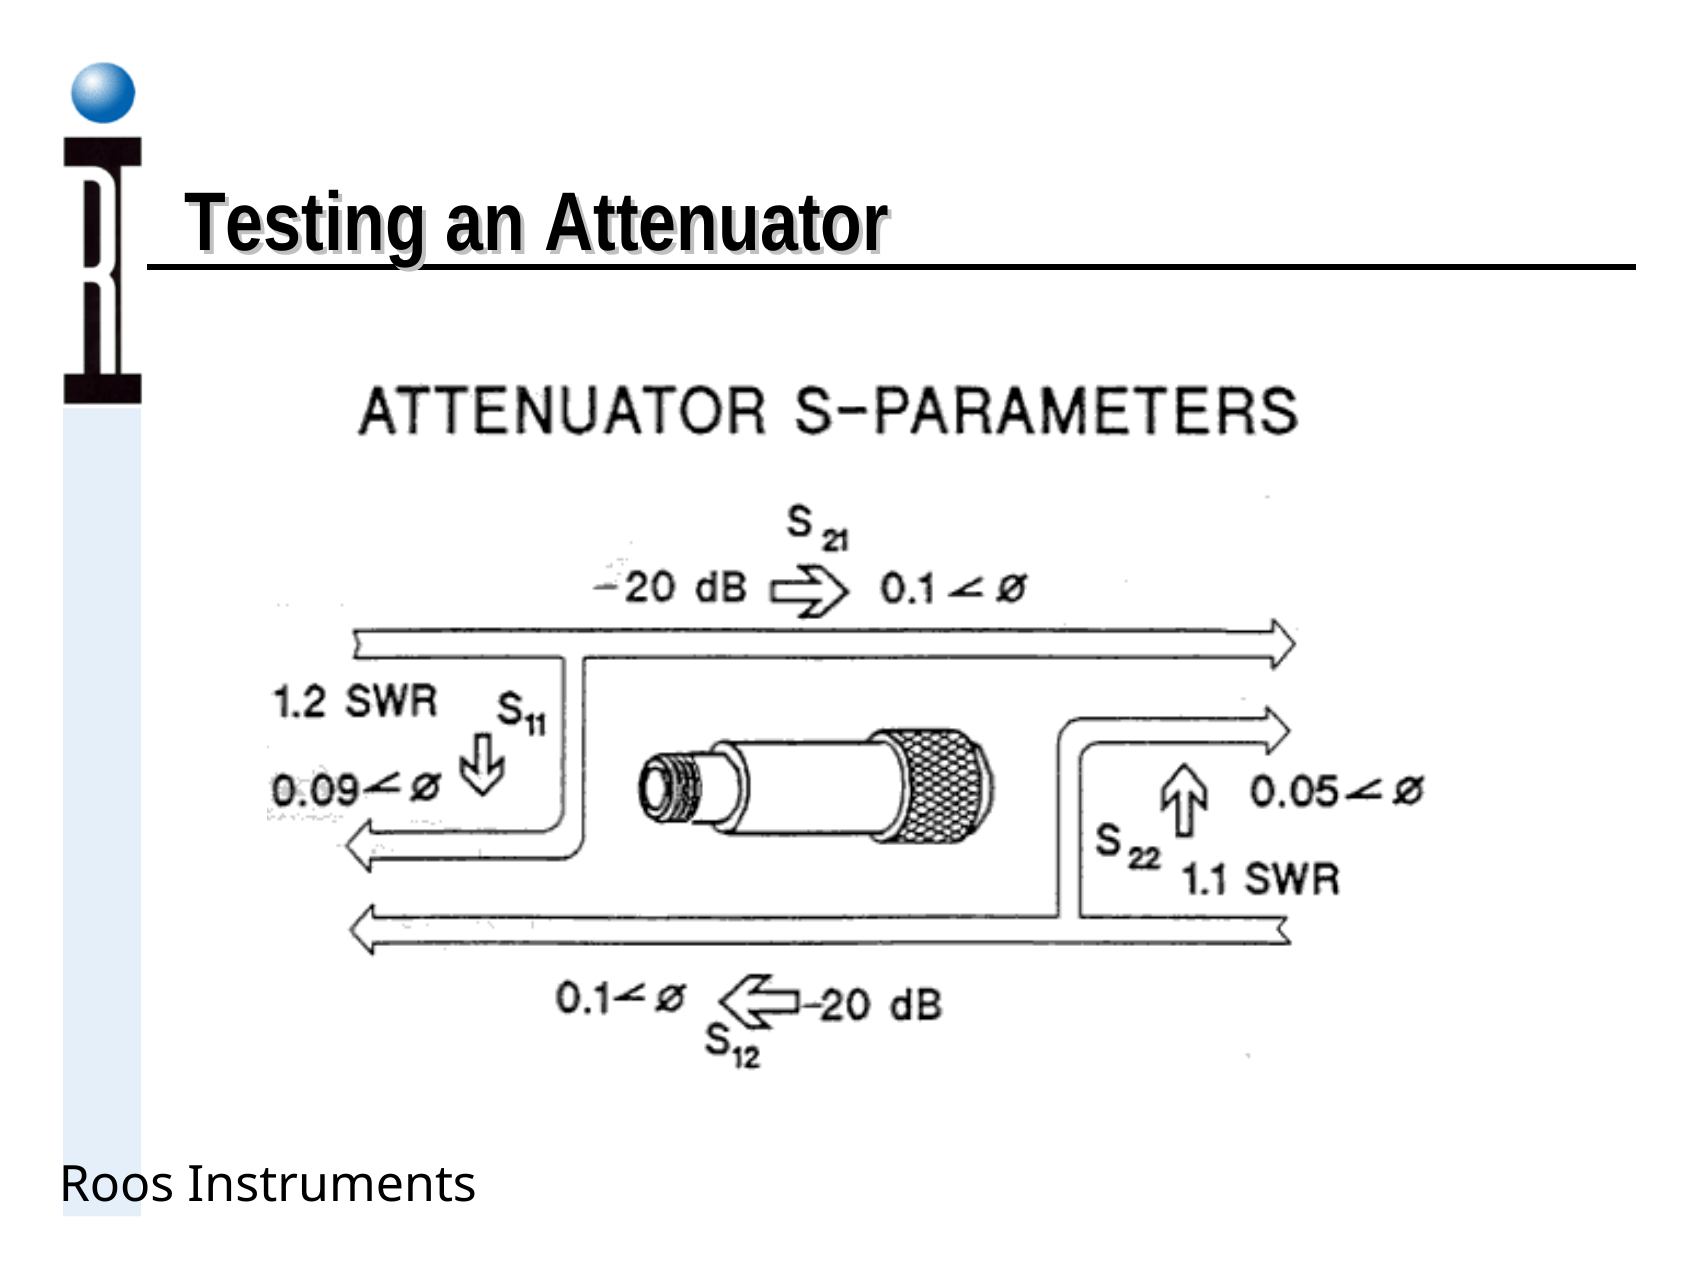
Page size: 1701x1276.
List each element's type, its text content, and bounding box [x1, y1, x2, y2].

picture [267, 381, 1428, 1083]
text_box Testing an Attenuator [184, 92, 1539, 268]
picture [59, 58, 147, 411]
